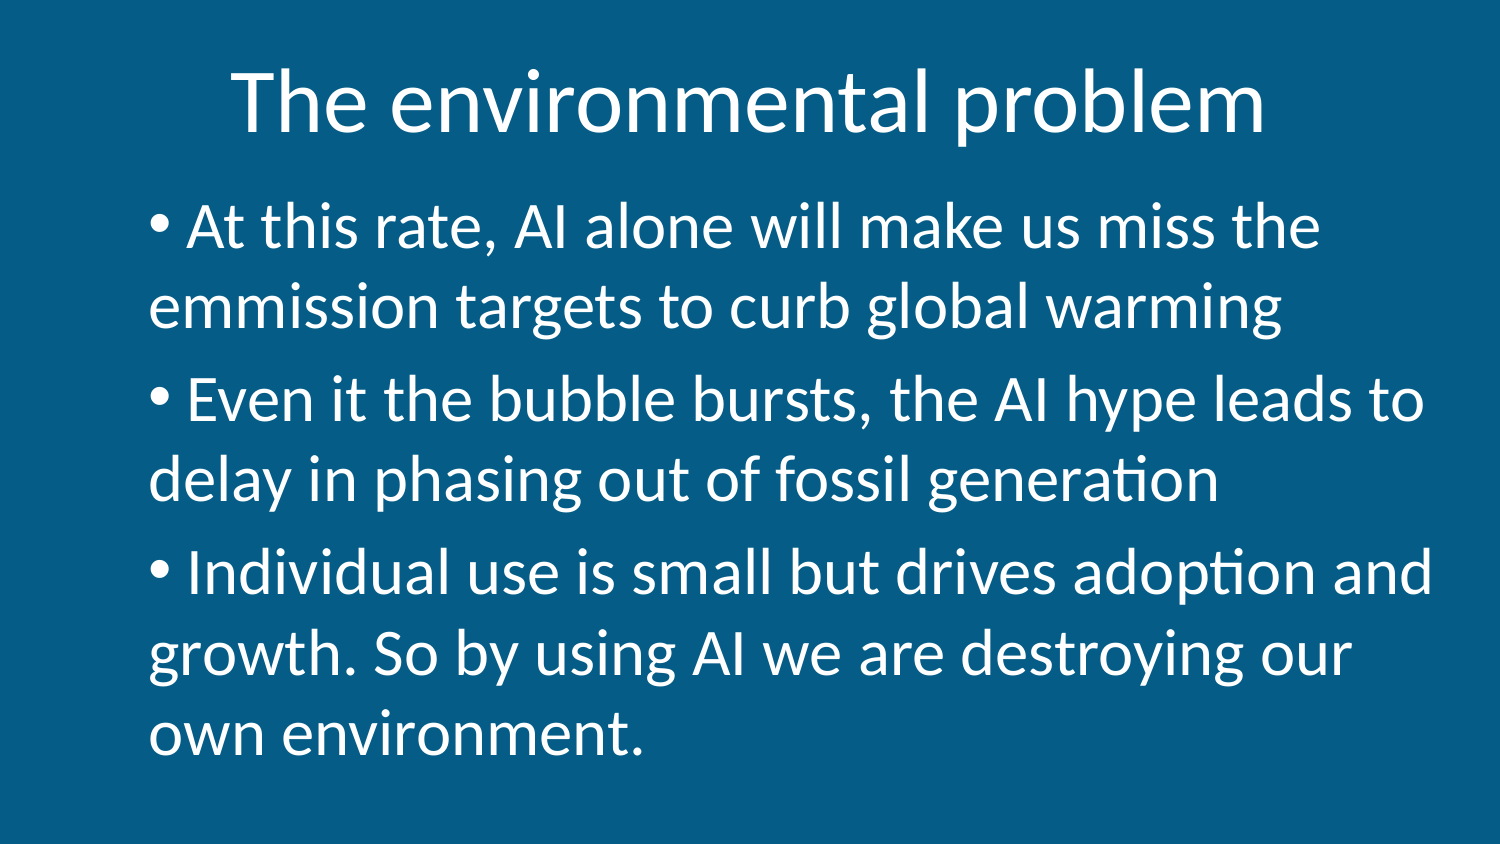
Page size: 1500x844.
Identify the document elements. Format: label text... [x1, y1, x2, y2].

list At this rate, AI alone will make us miss the emmission targets to curb global warming Even it the bubble bursts, the AI hype leads to delay in phasing out of fossil generation Individual use is small but drives adoption and growth. So by using AI we are destroying our own environment. [75, 174, 1465, 816]
title The environmental problem [75, 33, 1425, 174]
